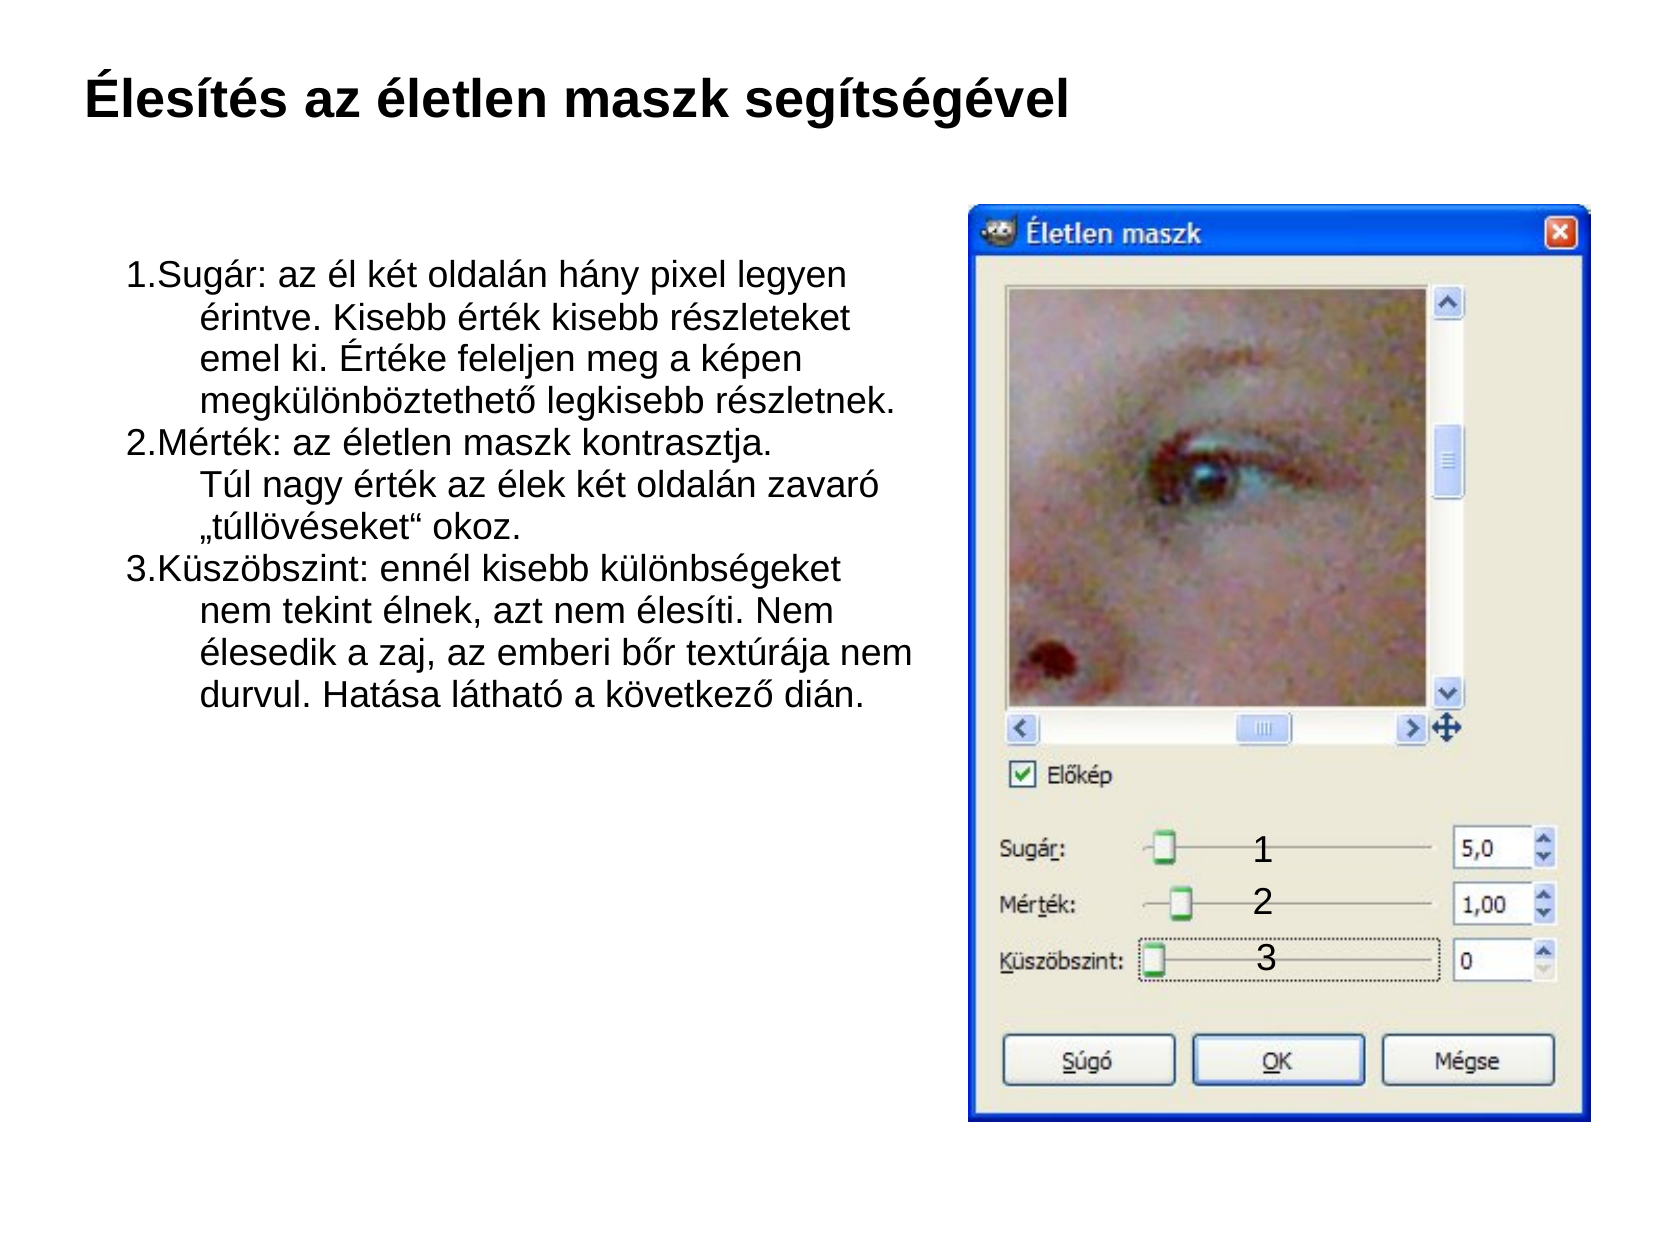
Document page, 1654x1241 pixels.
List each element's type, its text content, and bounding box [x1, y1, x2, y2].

text_box 3 [1241, 928, 1285, 986]
text_box 1 [1237, 821, 1289, 873]
text_box Élesítés az életlen maszk segítségével [69, 60, 1087, 138]
text_box 2 [1237, 873, 1289, 931]
picture [968, 204, 1591, 1122]
text_box Sugár: az él két oldalán hány pixel legyen érintve. Kisebb érték kisebb részleteket emel ki. Értéke feleljen meg a képen megkülönböztethető legkisebb részletnek. Mérték: az életlen maszk kontrasztja. Túl nagy érték az élek két oldalán zavaró „túllövéseket“ okoz. Küszöbszint: ennél kisebb különbségeket nem tekint élnek, azt nem élesíti. Nem élesedik a zaj, az emberi bőr textúrája nem durvul. Hatása látható a következő dián. [111, 246, 928, 724]
